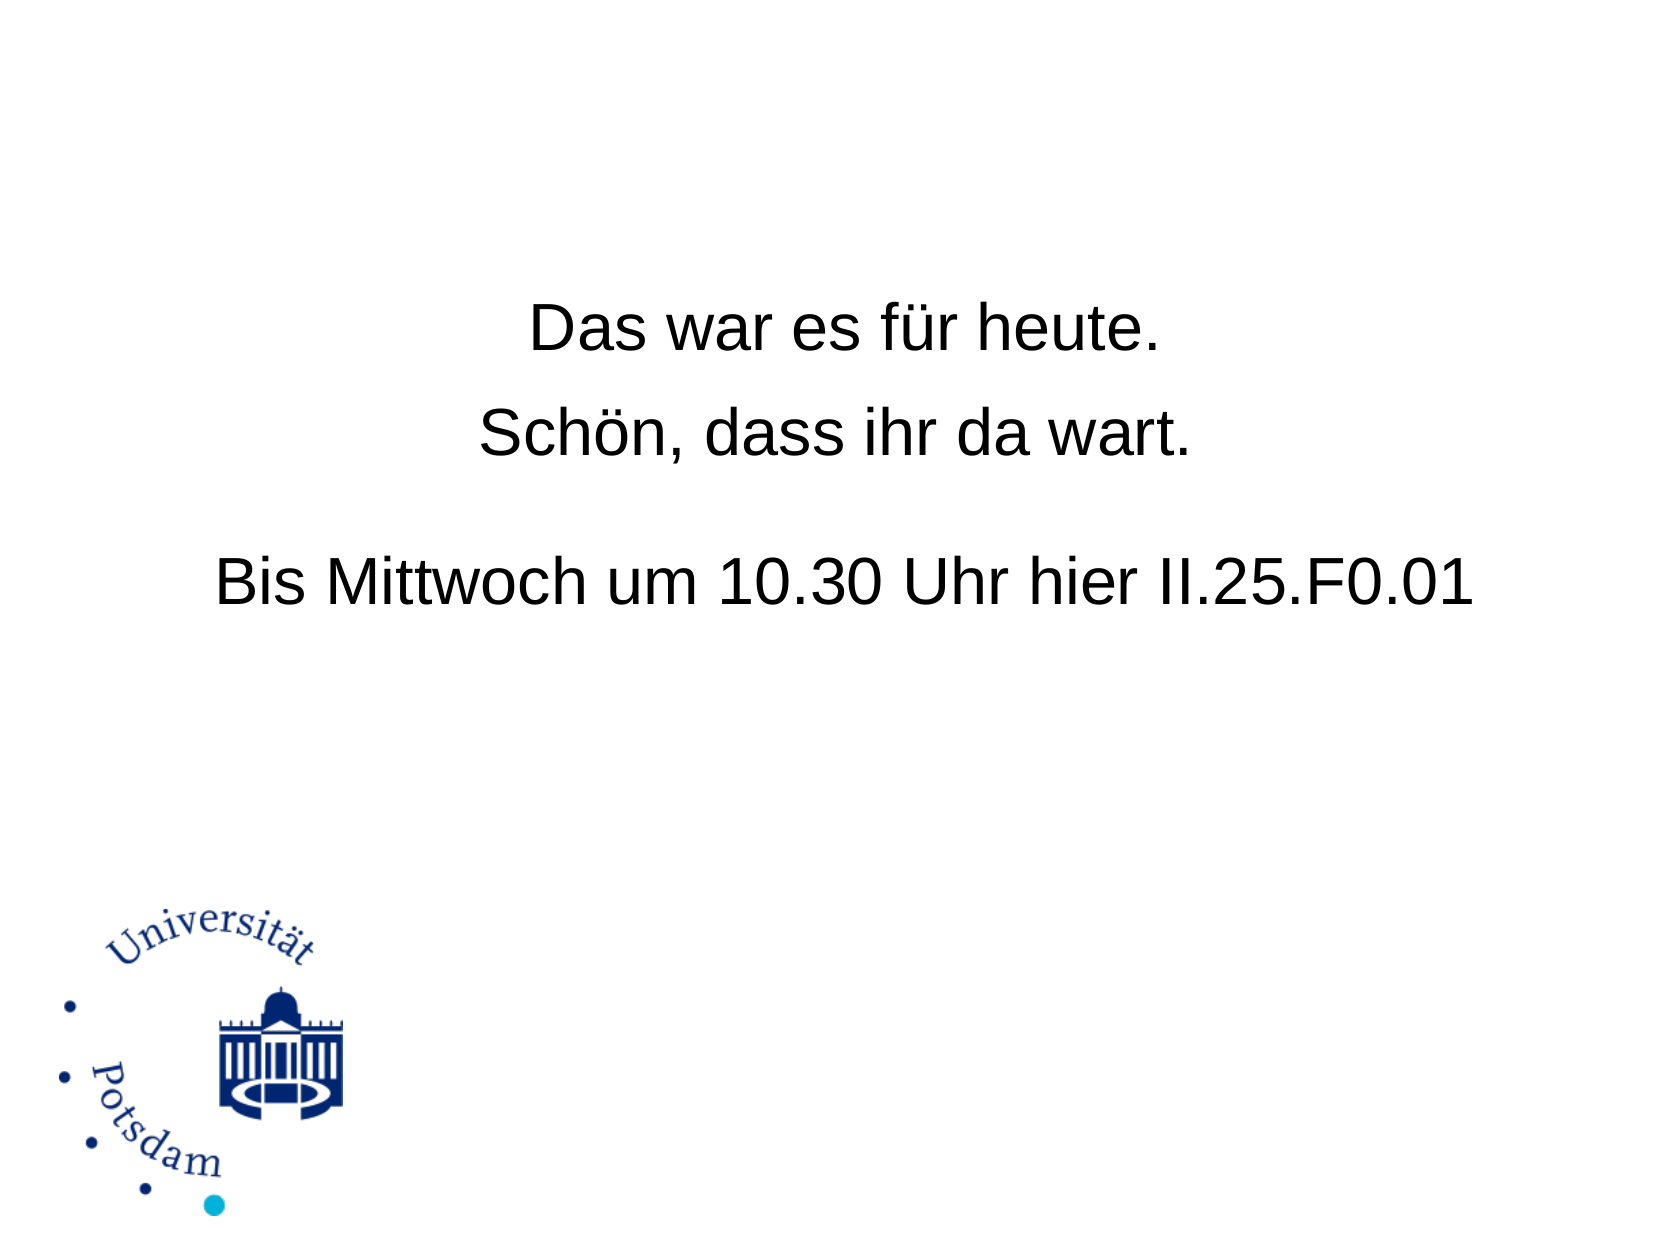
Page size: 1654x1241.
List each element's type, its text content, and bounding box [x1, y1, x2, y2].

list Das war es für heute. Schön, dass ihr da wart. Bis Mittwoch um 10.30 Uhr hier II.25.F0.01 [82, 290, 1538, 1010]
picture [59, 909, 343, 1216]
